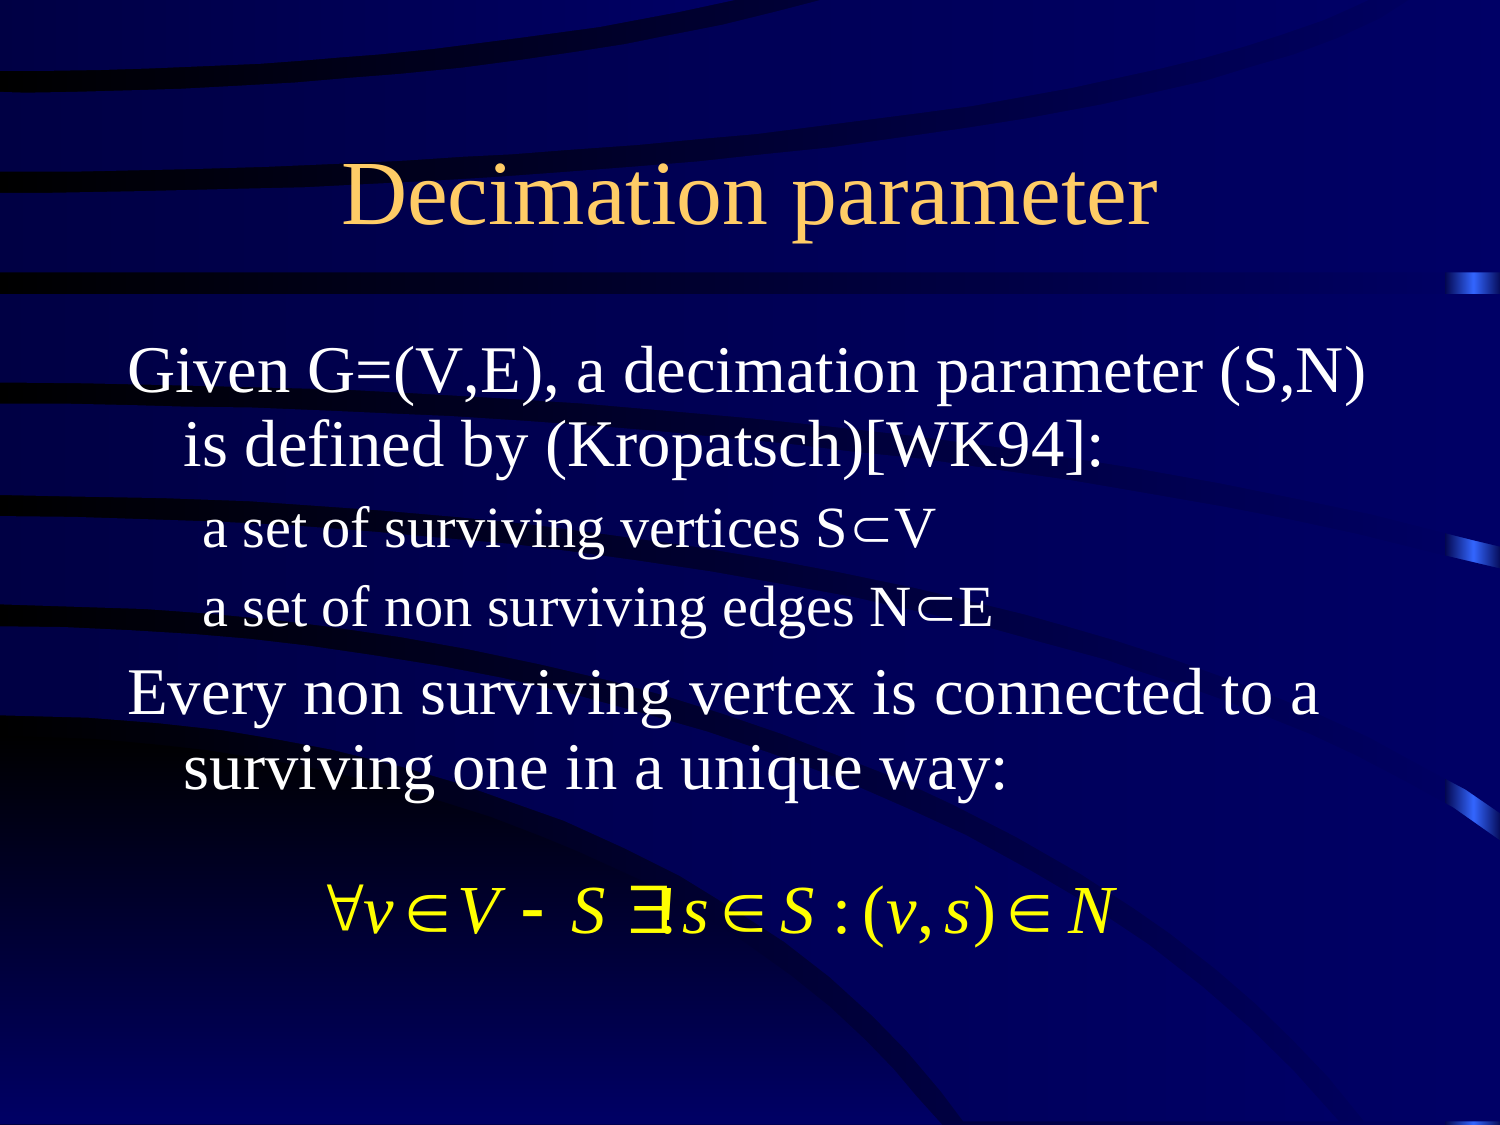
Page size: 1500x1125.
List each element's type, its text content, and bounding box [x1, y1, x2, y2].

title Decimation parameter [112, 99, 1388, 288]
chart [304, 864, 1137, 968]
list Given G=(V,E), a decimation parameter (S,N) is defined by (Kropatsch)[WK94]: a set of surviving vertices SV a set of non surviving edges NE Every non surviving vertex is connected to a surviving one in a unique way: [112, 324, 1388, 1028]
